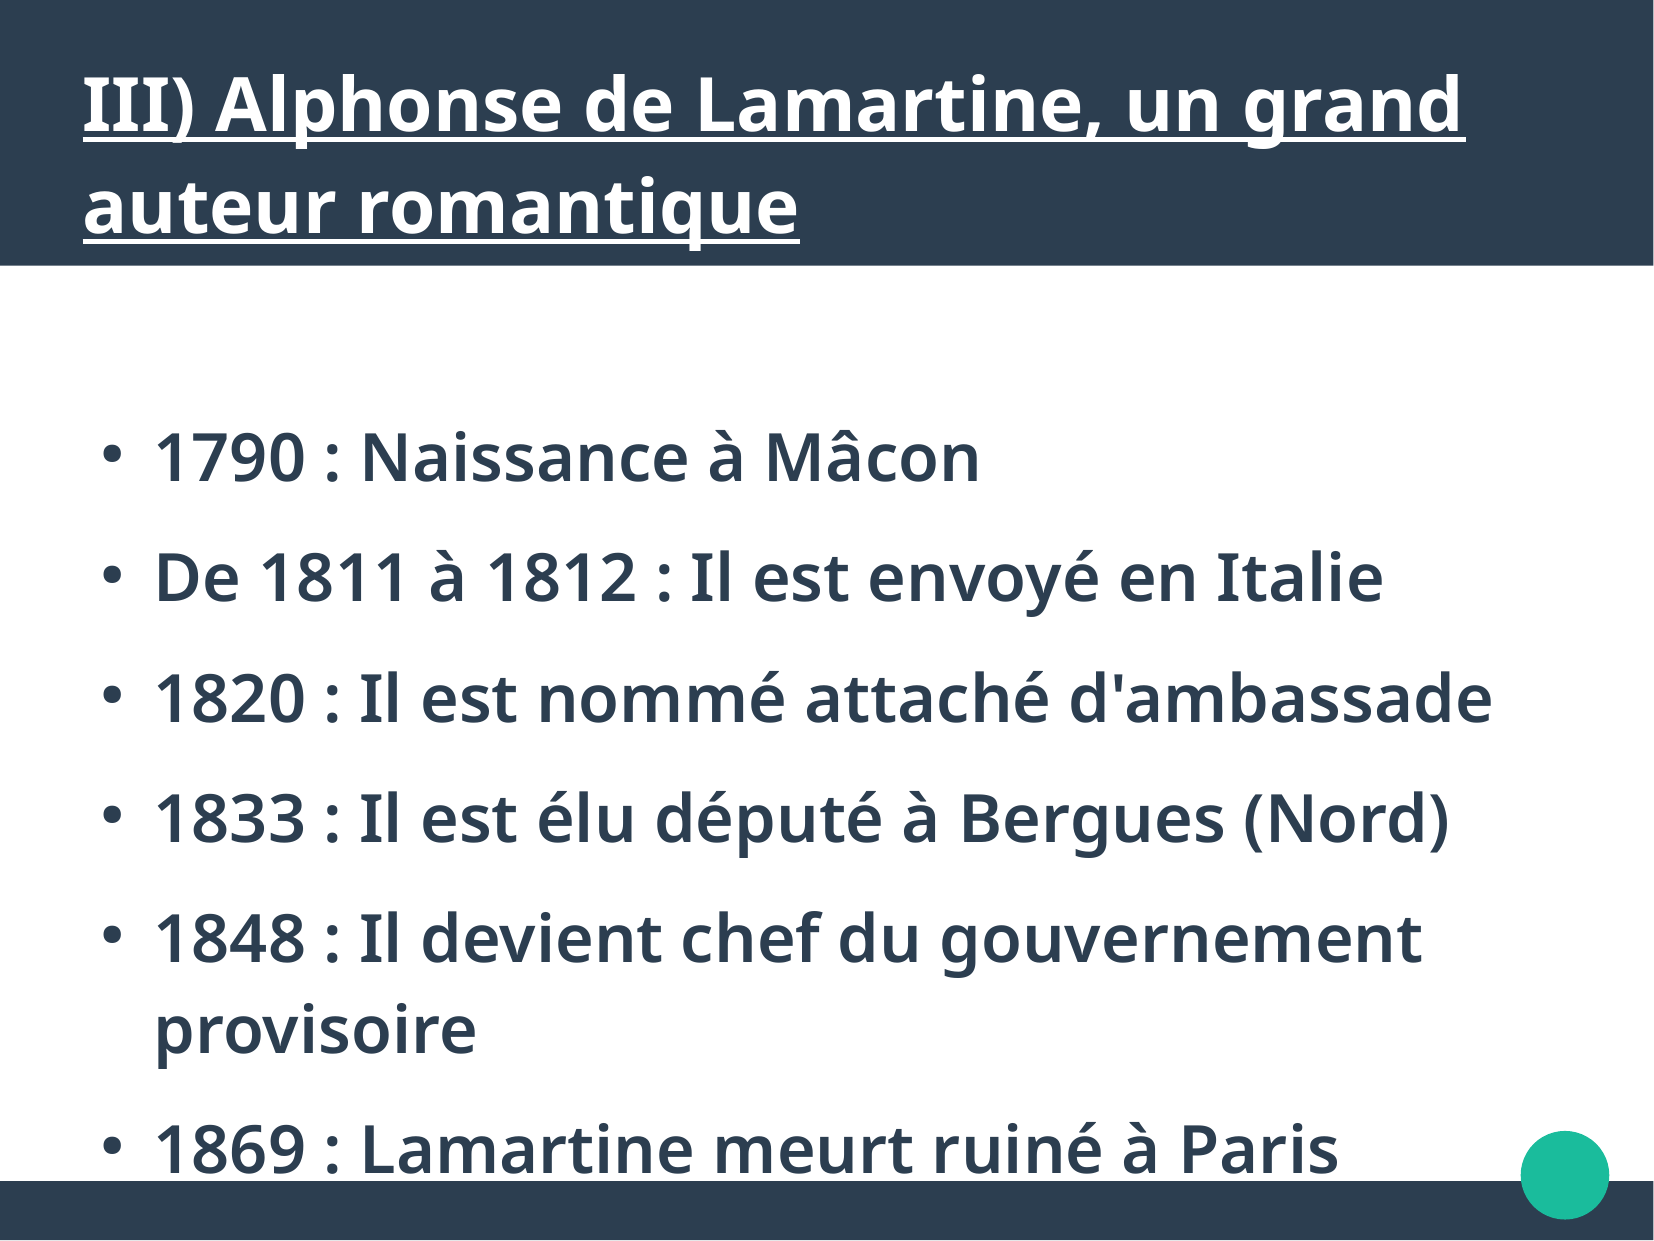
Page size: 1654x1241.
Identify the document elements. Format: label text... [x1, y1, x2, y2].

title III) Alphonse de Lamartine, un grand auteur romantique [82, 25, 1571, 281]
list 1790 : Naissance à Mâcon De 1811 à 1812 : Il est envoyé en Italie 1820 : Il est nommé attaché d'ambassade 1833 : Il est élu député à Bergues (Nord) 1848 : Il devient chef du gouvernement provisoire 1869 : Lamartine meurt ruiné à Paris [82, 290, 1571, 1010]
